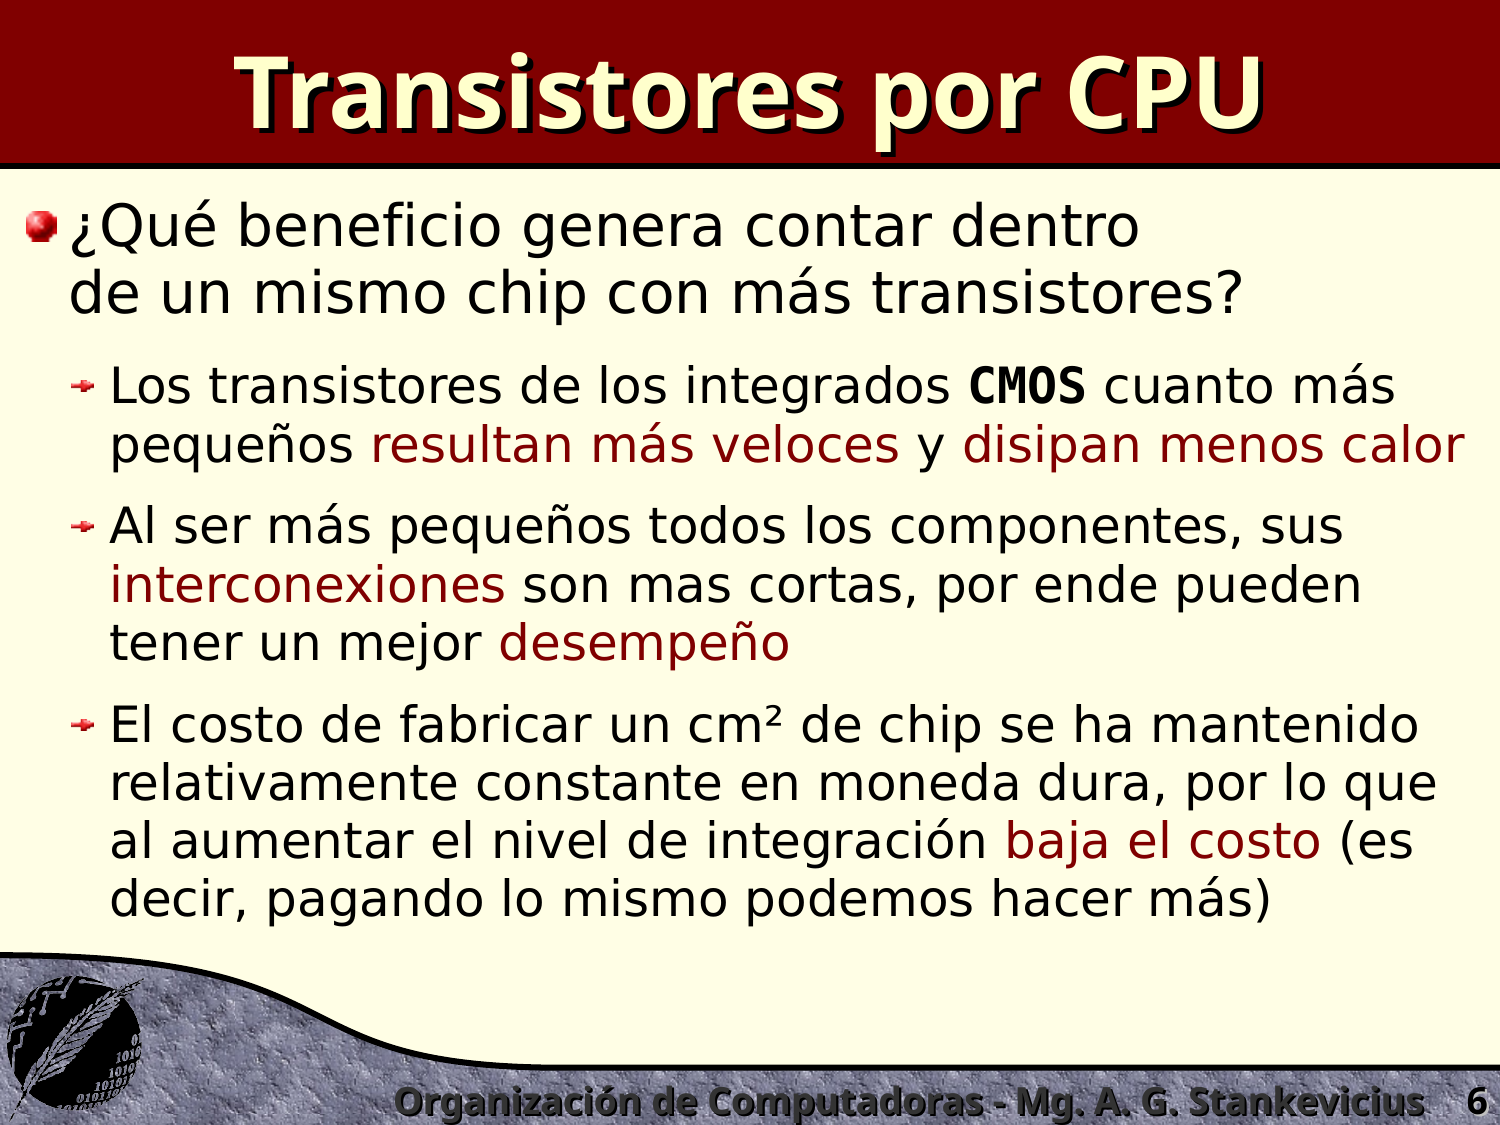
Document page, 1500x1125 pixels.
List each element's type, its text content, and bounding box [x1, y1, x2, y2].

picture [0, 959, 1500, 1125]
list ¿Qué beneficio genera contar dentro de un mismo chip con más transistores? Los transistores de los integrados CMOS cuanto más pequeños resultan más veloces y disipan menos calor Al ser más pequeños todos los componentes, sus interconexiones son mas cortas, por ende pueden tener un mejor desempeño El costo de fabricar un cm² de chip se ha mantenido relativamente constante en moneda dura, por lo que al aumentar el nivel de integración baja el costo (es decir, pagando lo mismo podemos hacer más) [11, 192, 1486, 935]
title Transistores por CPU [15, 5, 1485, 160]
picture [802, 1100, 806, 1110]
picture [448, 1100, 455, 1110]
picture [1058, 1100, 1065, 1110]
